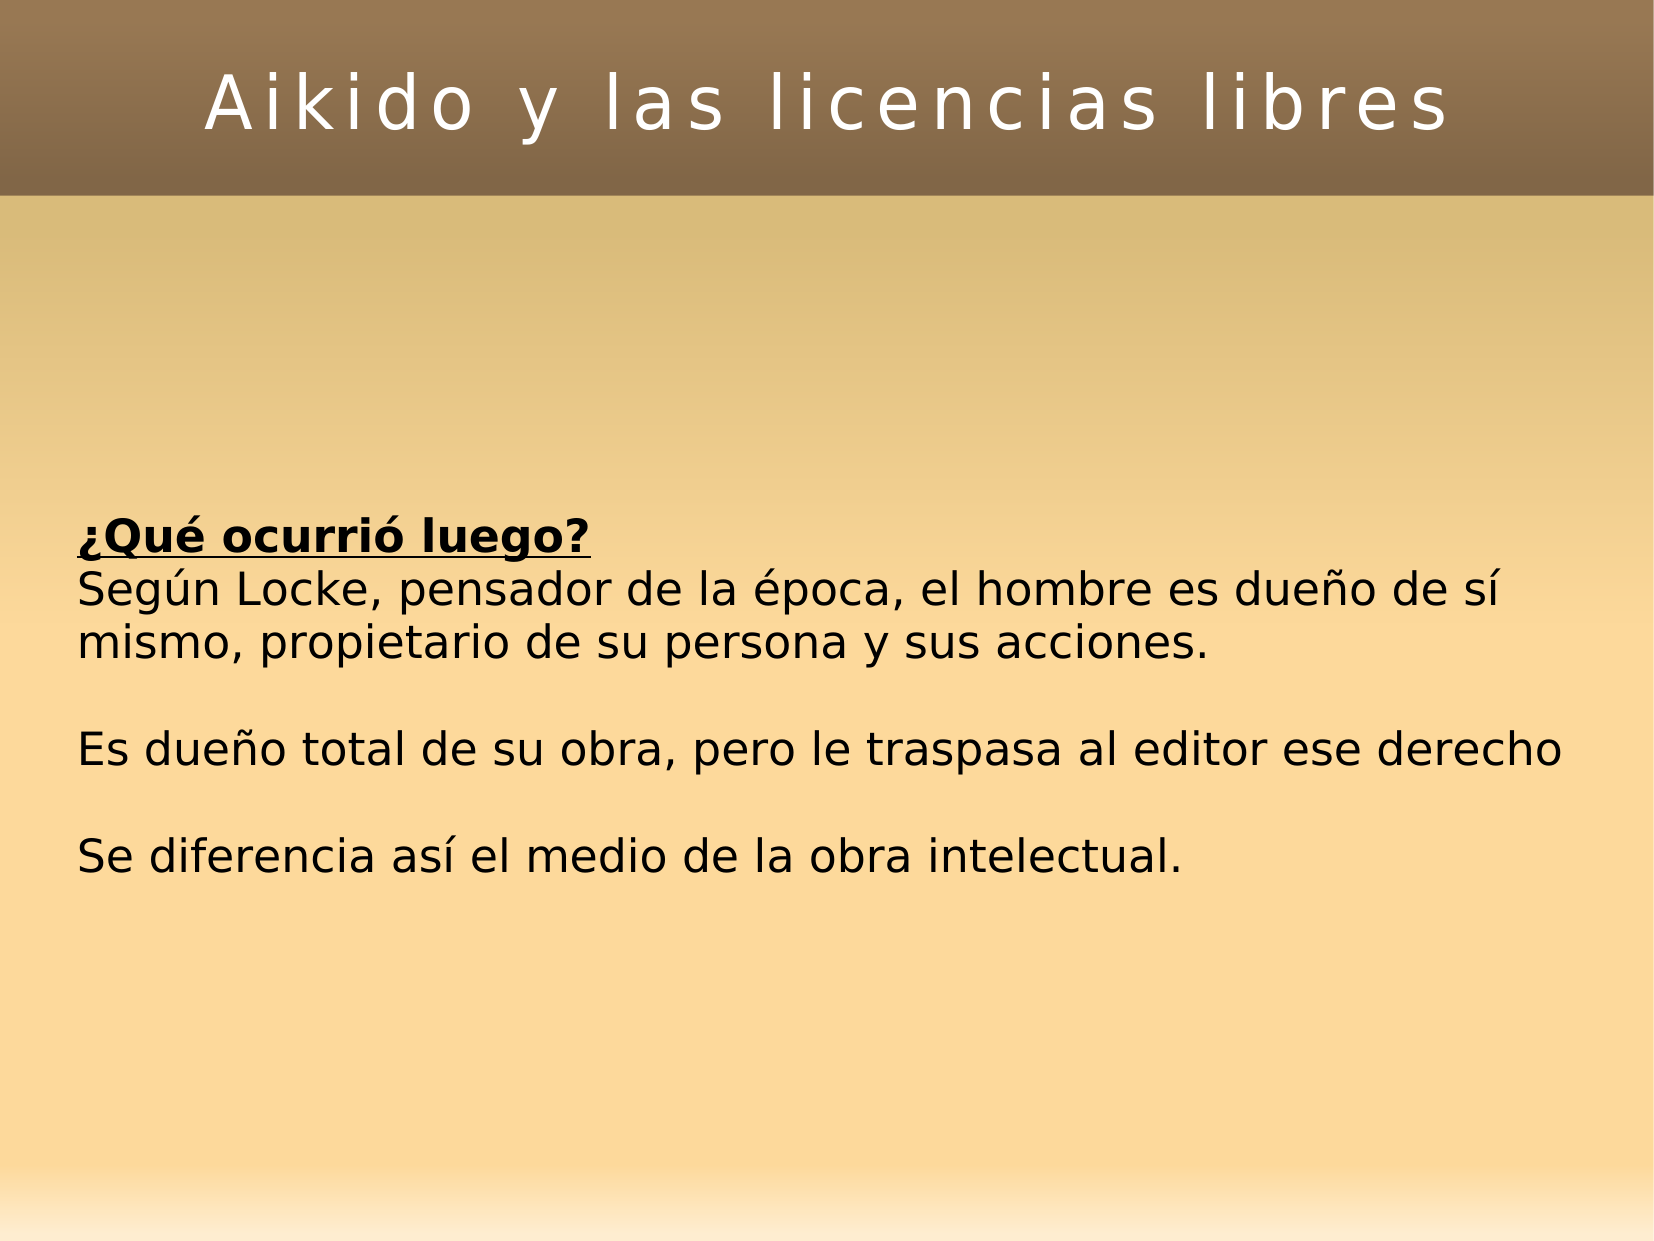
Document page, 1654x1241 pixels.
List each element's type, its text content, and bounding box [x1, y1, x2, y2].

subtitle ¿Qué ocurrió luego? Según Locke, pensador de la época, el hombre es dueño de sí mismo, propietario de su persona y sus acciones. Es dueño total de su obra, pero le traspasa al editor ese derecho Se diferencia así el medio de la obra intelectual. [76, 347, 1565, 1152]
picture [0, 0, 1654, 1241]
title Aikido y las licencias libres [59, 29, 1595, 178]
